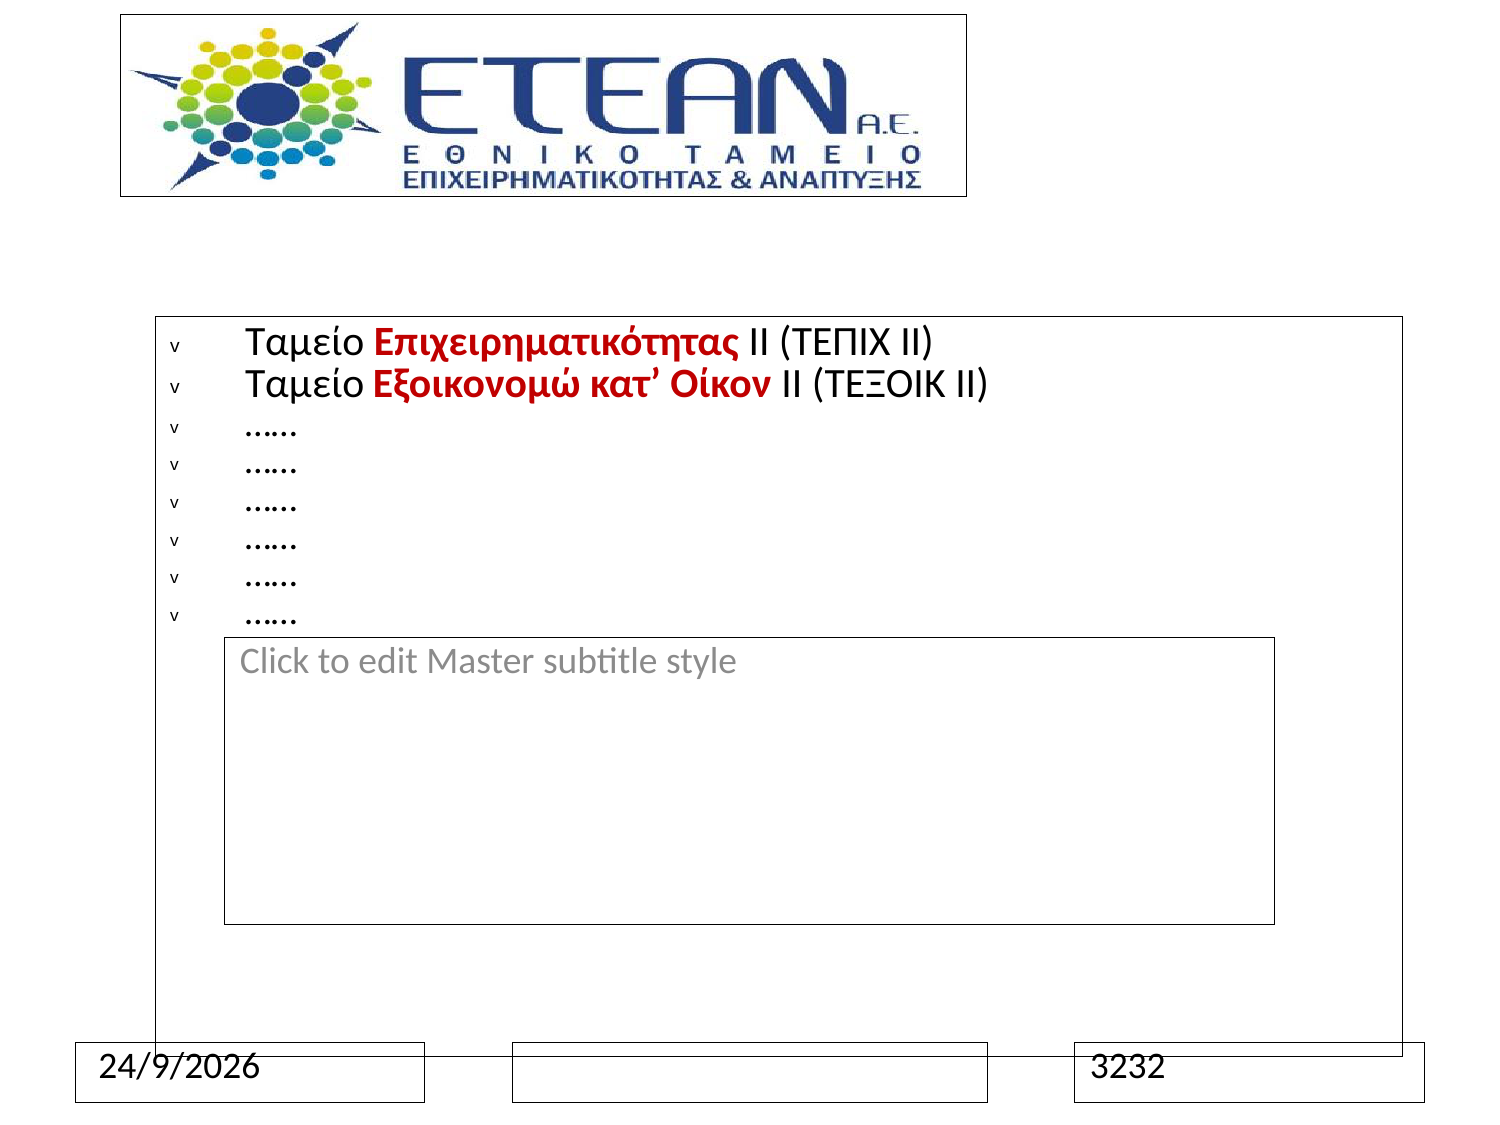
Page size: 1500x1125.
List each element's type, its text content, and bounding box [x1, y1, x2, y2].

picture [121, 15, 966, 196]
slide_number 11 [1074, 1042, 1425, 1103]
text_box Ταμείο Επιχειρηματικότητας ΙΙ (ΤΕΠΙΧ ΙΙ) Ταμείο Εξοικονομώ κατ’ Οίκον ΙΙ (ΤΕΞΟΙΚ ΙΙ) …… …… …… …… …… …… [155, 316, 1403, 1057]
